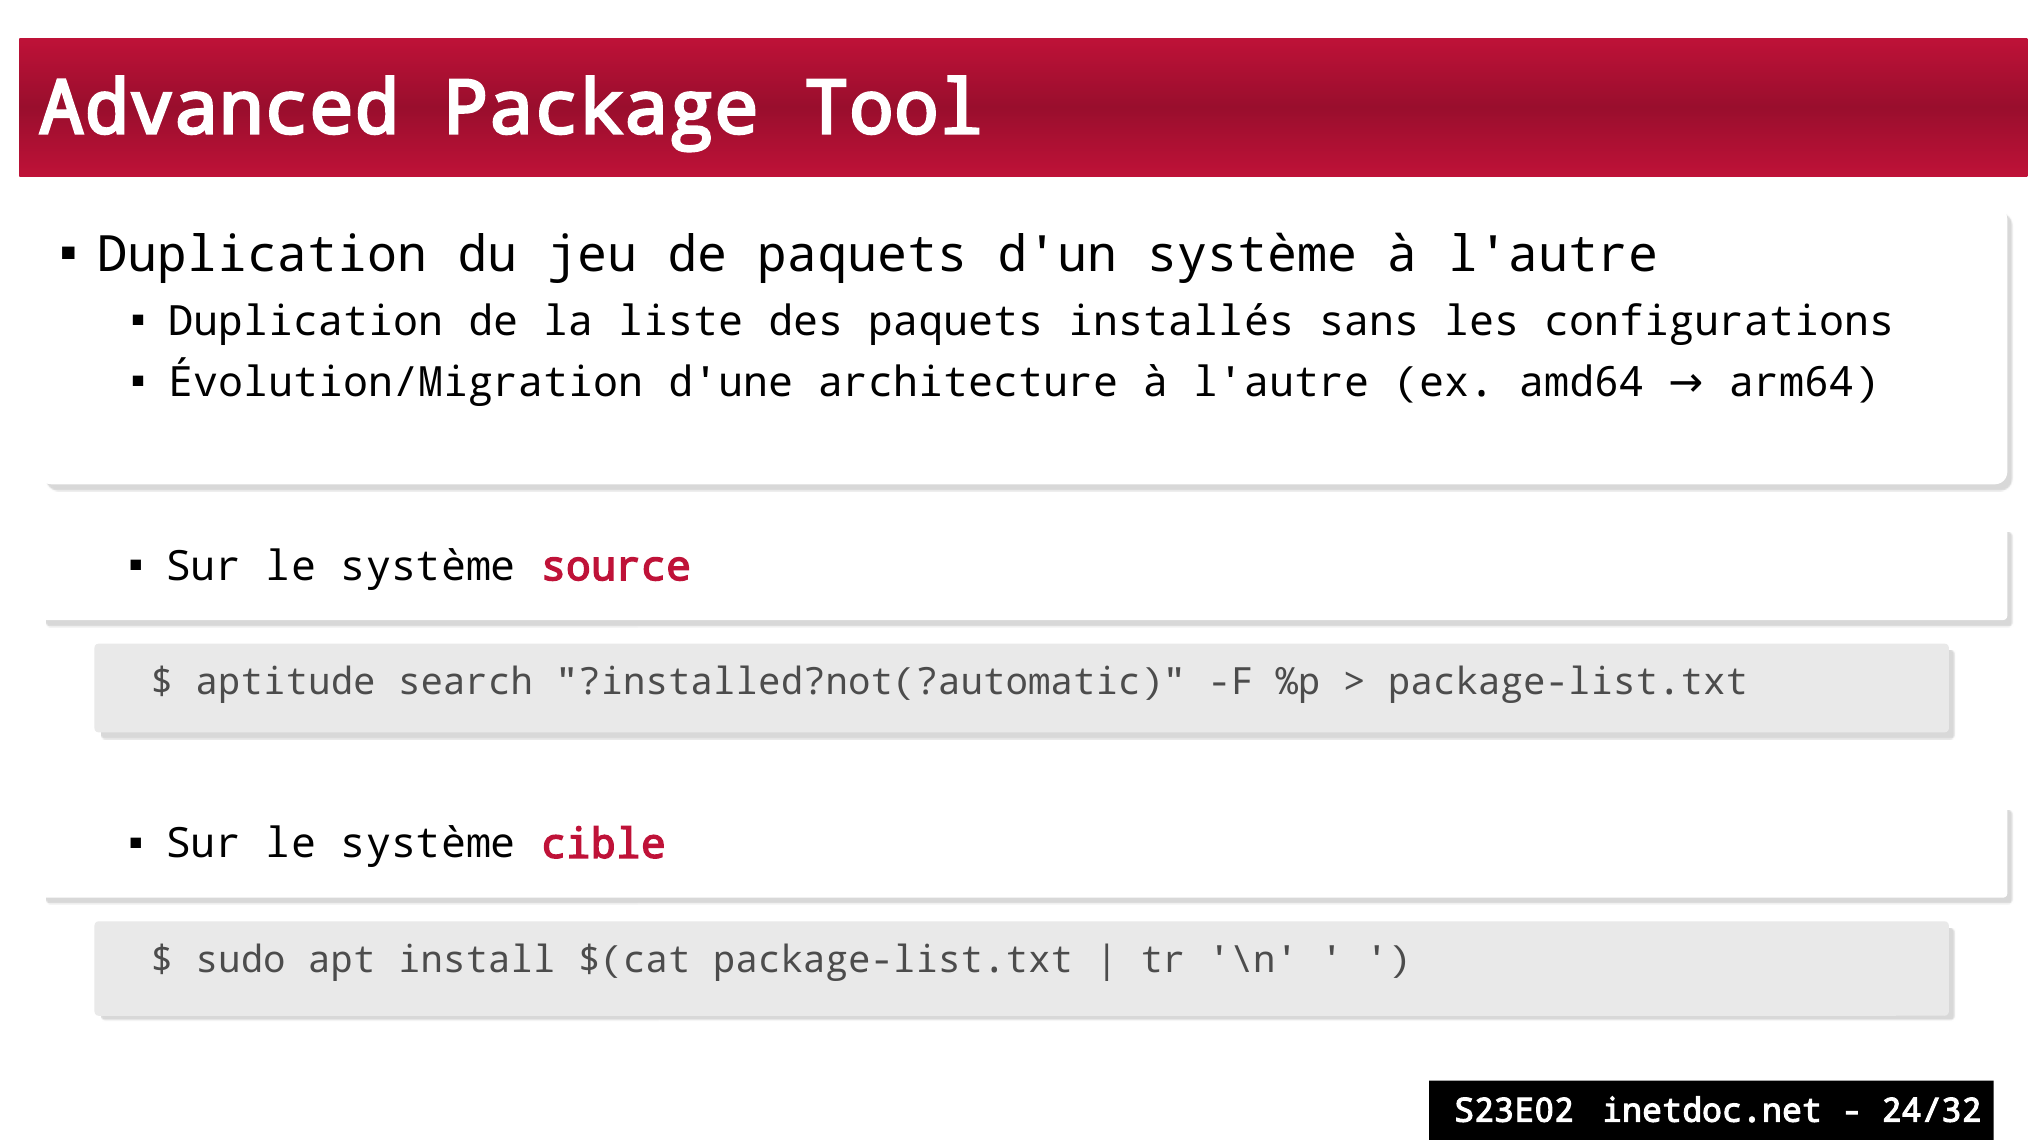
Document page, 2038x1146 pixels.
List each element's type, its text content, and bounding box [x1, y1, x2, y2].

text_box S23E02 inetdoc.net - <numéro>/32 [1429, 1080, 1994, 1140]
text_box Duplication du jeu de paquets d'un système à l'autre Duplication de la liste des paquets installés sans les configurations Évolution/Migration d'une architecture à l'autre (ex. amd64 → arm64) [38, 206, 2008, 485]
text_box Sur le système source [38, 525, 2008, 621]
text_box $ aptitude search "?installed?not(?automatic)" -F %p > package-list.txt [94, 643, 1949, 733]
text_box Advanced Package Tool [19, 38, 2028, 177]
text_box $ sudo apt install $(cat package-list.txt | tr '\n' ' ') [94, 921, 1949, 1016]
text_box Sur le système cible [38, 803, 2008, 898]
